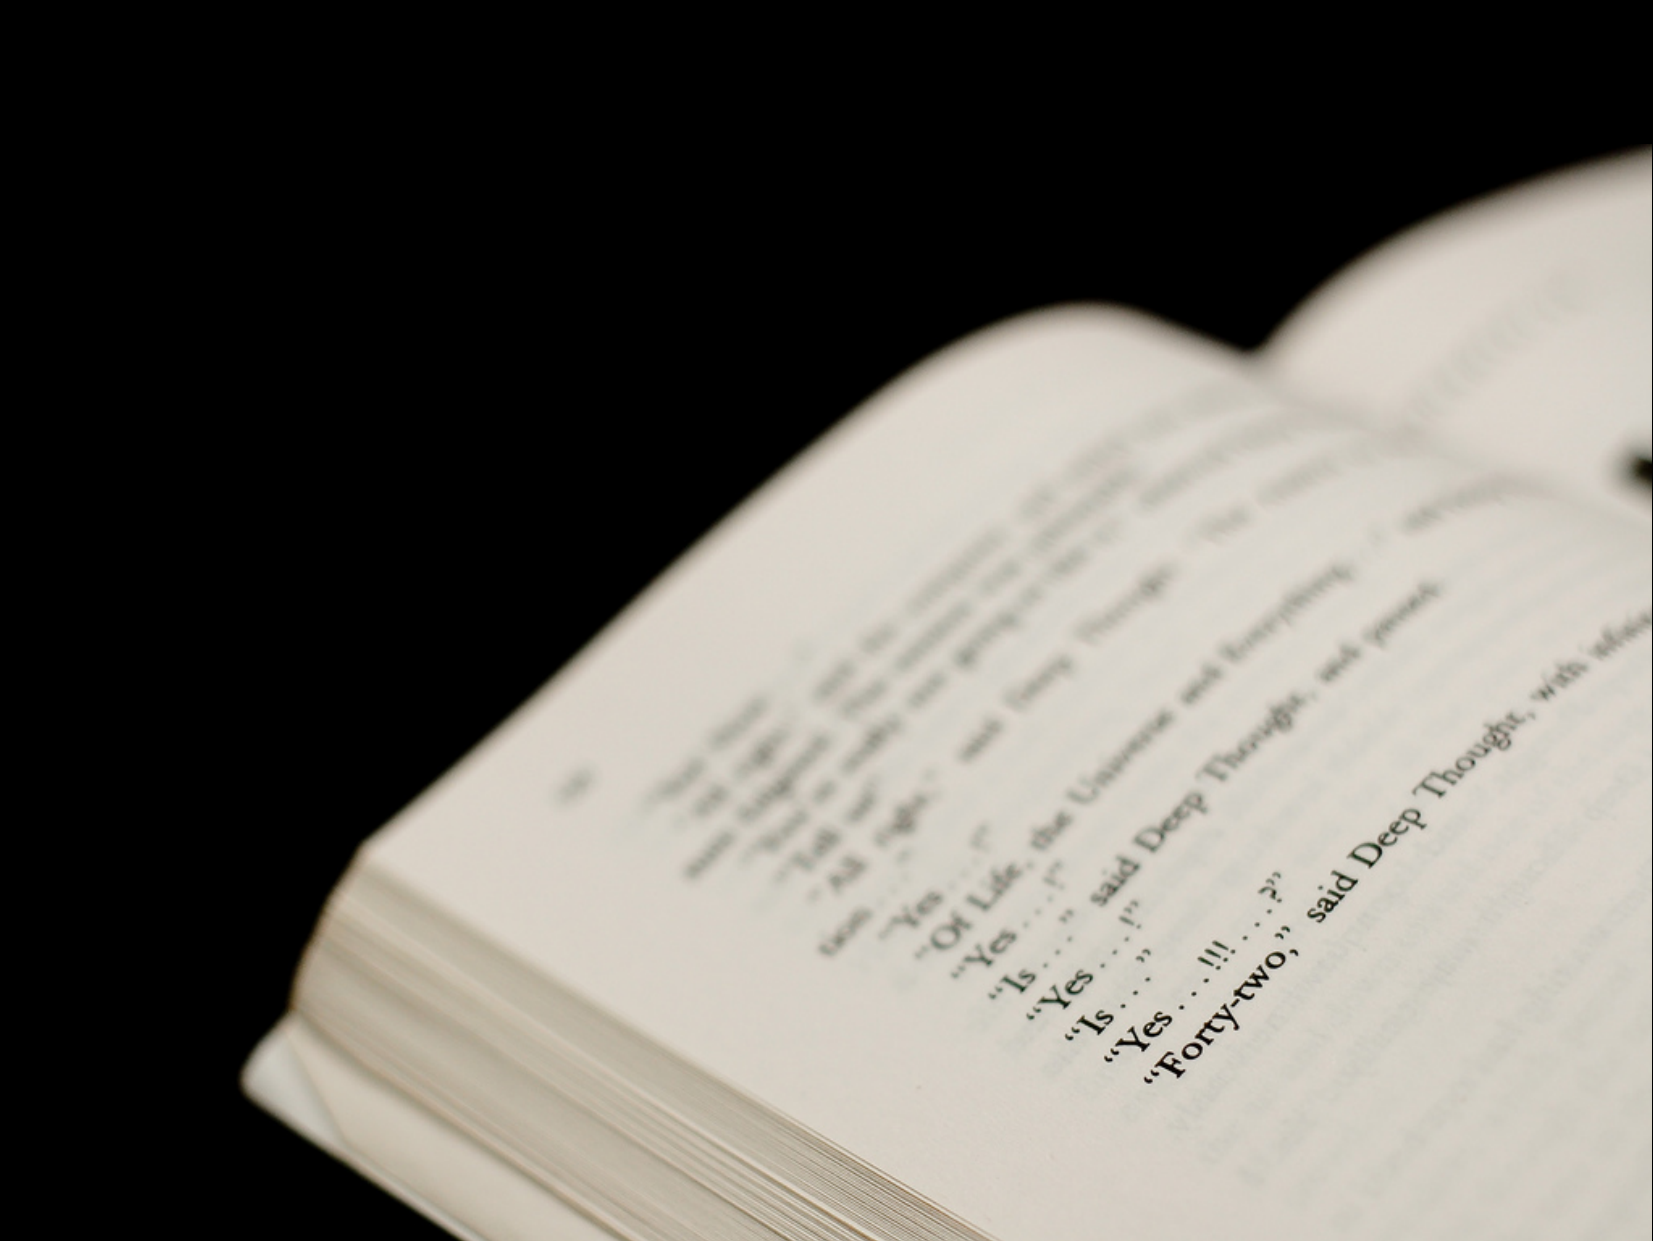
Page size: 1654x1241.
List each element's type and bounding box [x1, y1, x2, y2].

picture [0, 144, 1653, 1241]
